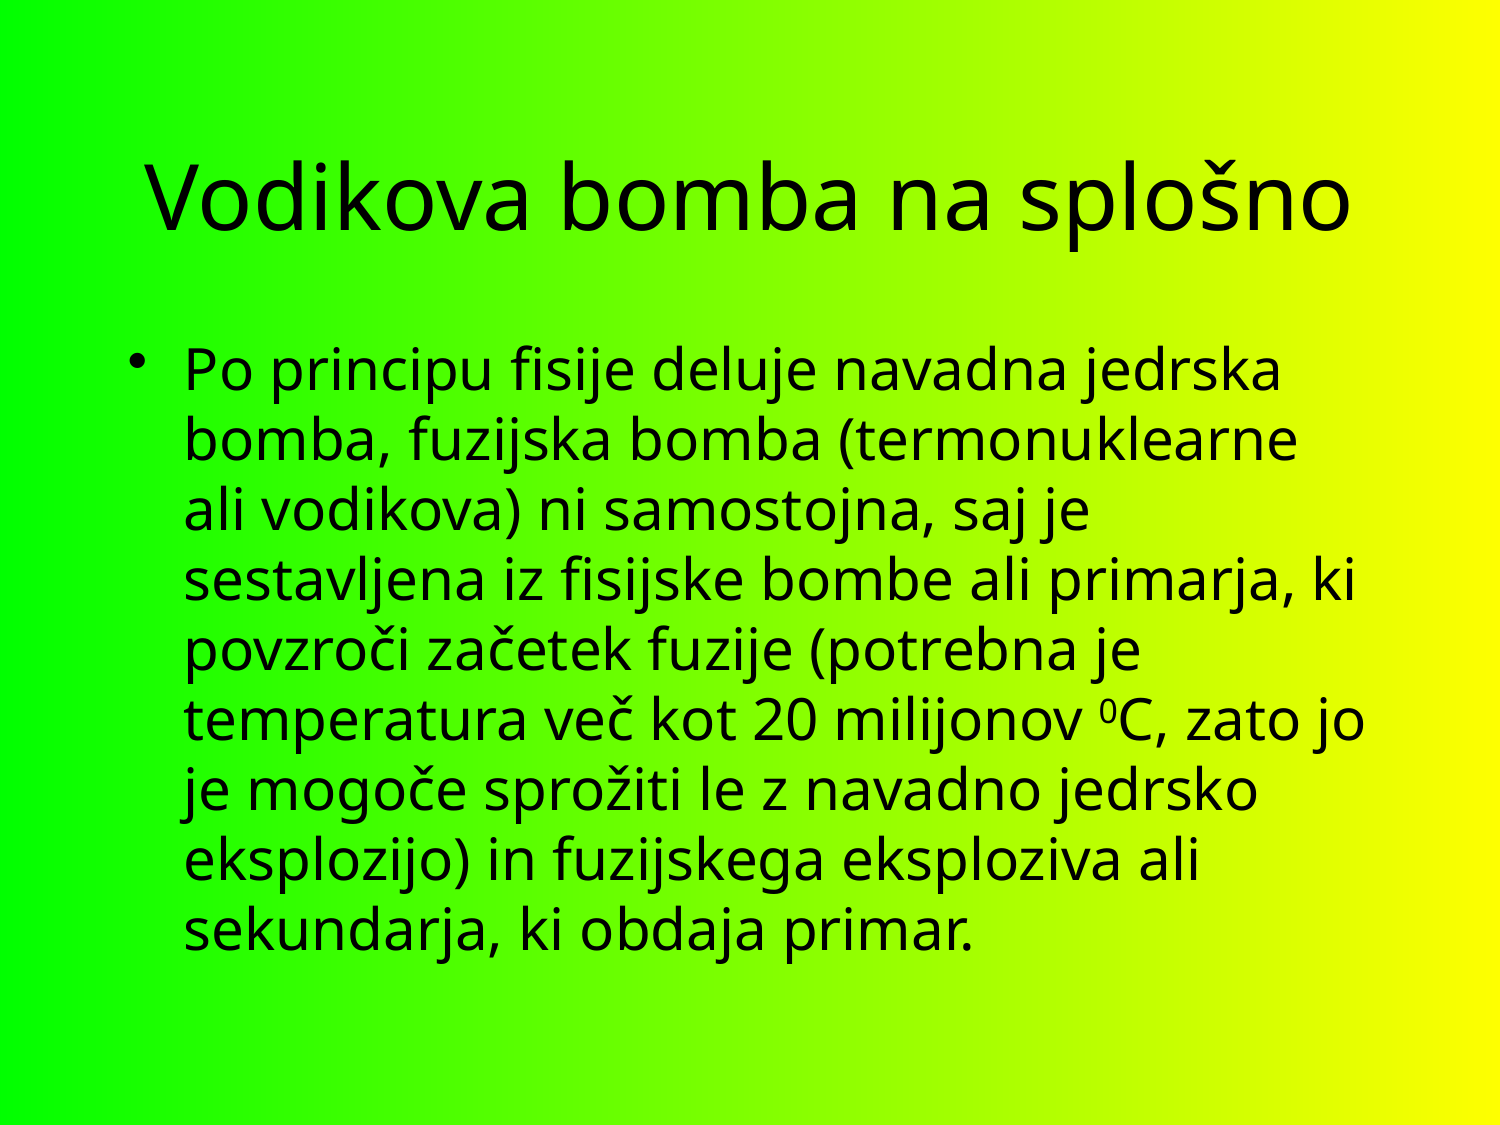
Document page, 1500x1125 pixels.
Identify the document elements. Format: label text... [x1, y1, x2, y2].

title Vodikova bomba na splošno [112, 99, 1388, 288]
list Po principu fisije deluje navadna jedrska bomba, fuzijska bomba (termonuklearne ali vodikova) ni samostojna, saj je sestavljena iz fisijske bombe ali primarja, ki povzroči začetek fuzije (potrebna je temperatura več kot 20 milijonov 0C, zato jo je mogoče sprožiti le z navadno jedrsko eksplozijo) in fuzijskega eksploziva ali sekundarja, ki obdaja primar. [112, 324, 1388, 1000]
